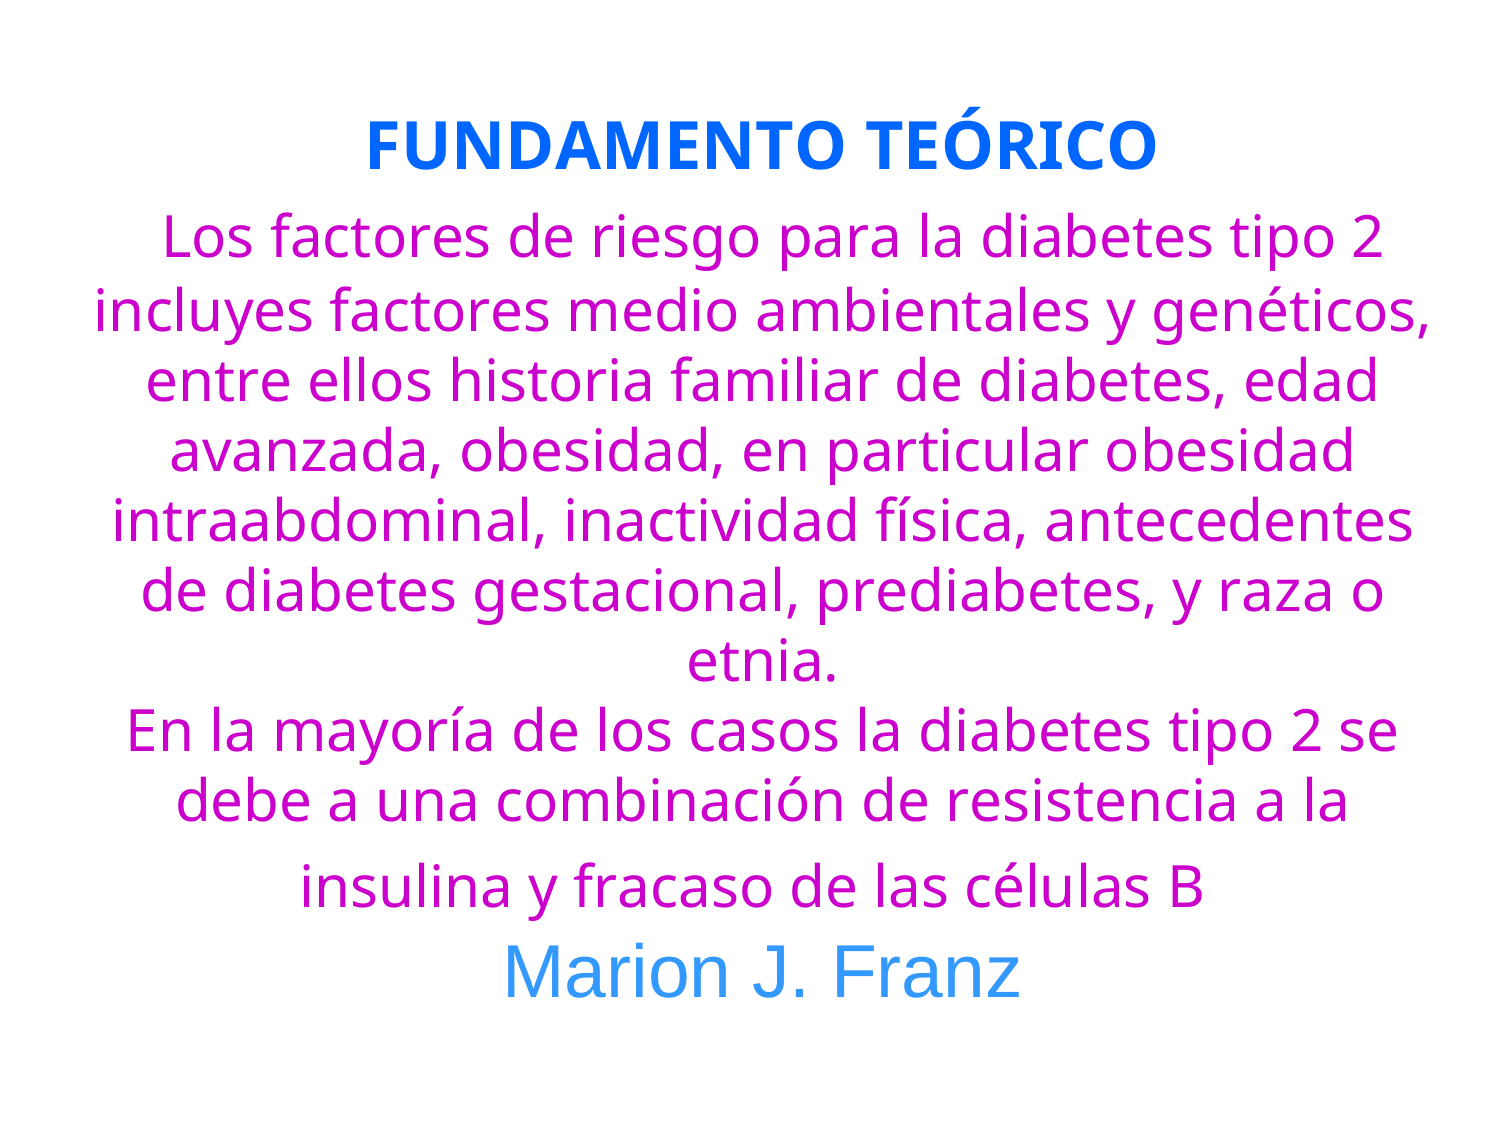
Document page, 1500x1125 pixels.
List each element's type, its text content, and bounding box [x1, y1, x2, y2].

title FUNDAMENTO TEÓRICO Los factores de riesgo para la diabetes tipo 2 incluyes factores medio ambientales y genéticos, entre ellos historia familiar de diabetes, edad avanzada, obesidad, en particular obesidad intraabdominal, inactividad física, antecedentes de diabetes gestacional, prediabetes, y raza o etnia. En la mayoría de los casos la diabetes tipo 2 se debe a una combinación de resistencia a la insulina y fracaso de las células B Marion J. Franz [76, 95, 1449, 1020]
